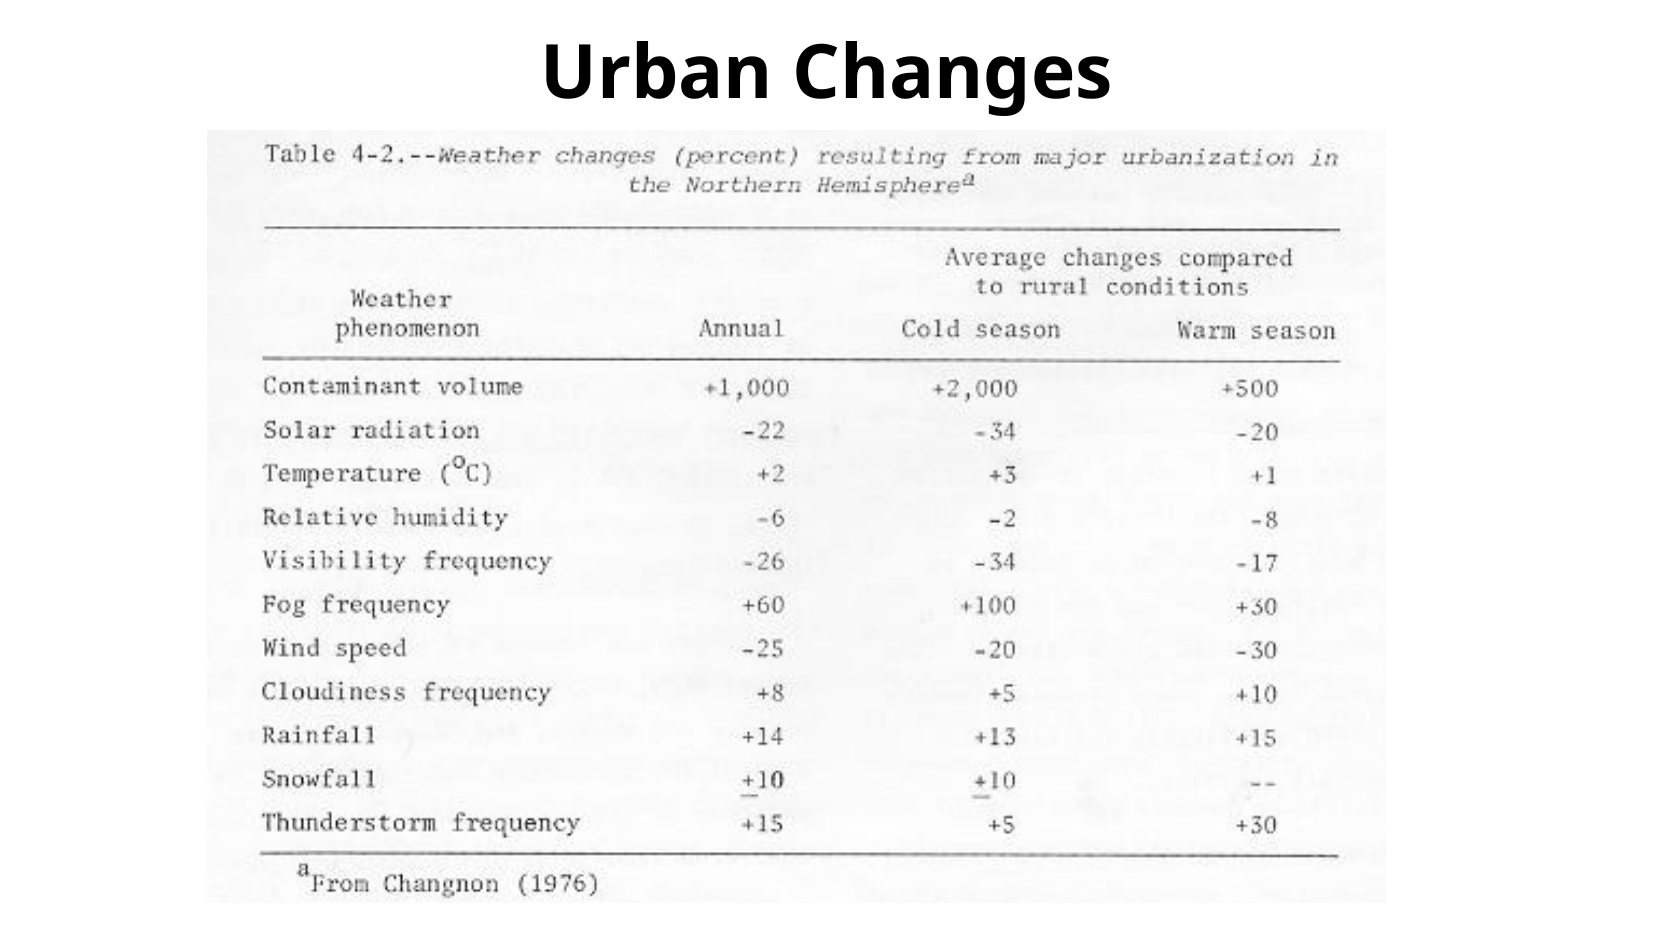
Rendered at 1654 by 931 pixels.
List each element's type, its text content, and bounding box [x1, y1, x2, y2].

title Urban Changes [0, 23, 1654, 125]
chart [207, 130, 1386, 903]
